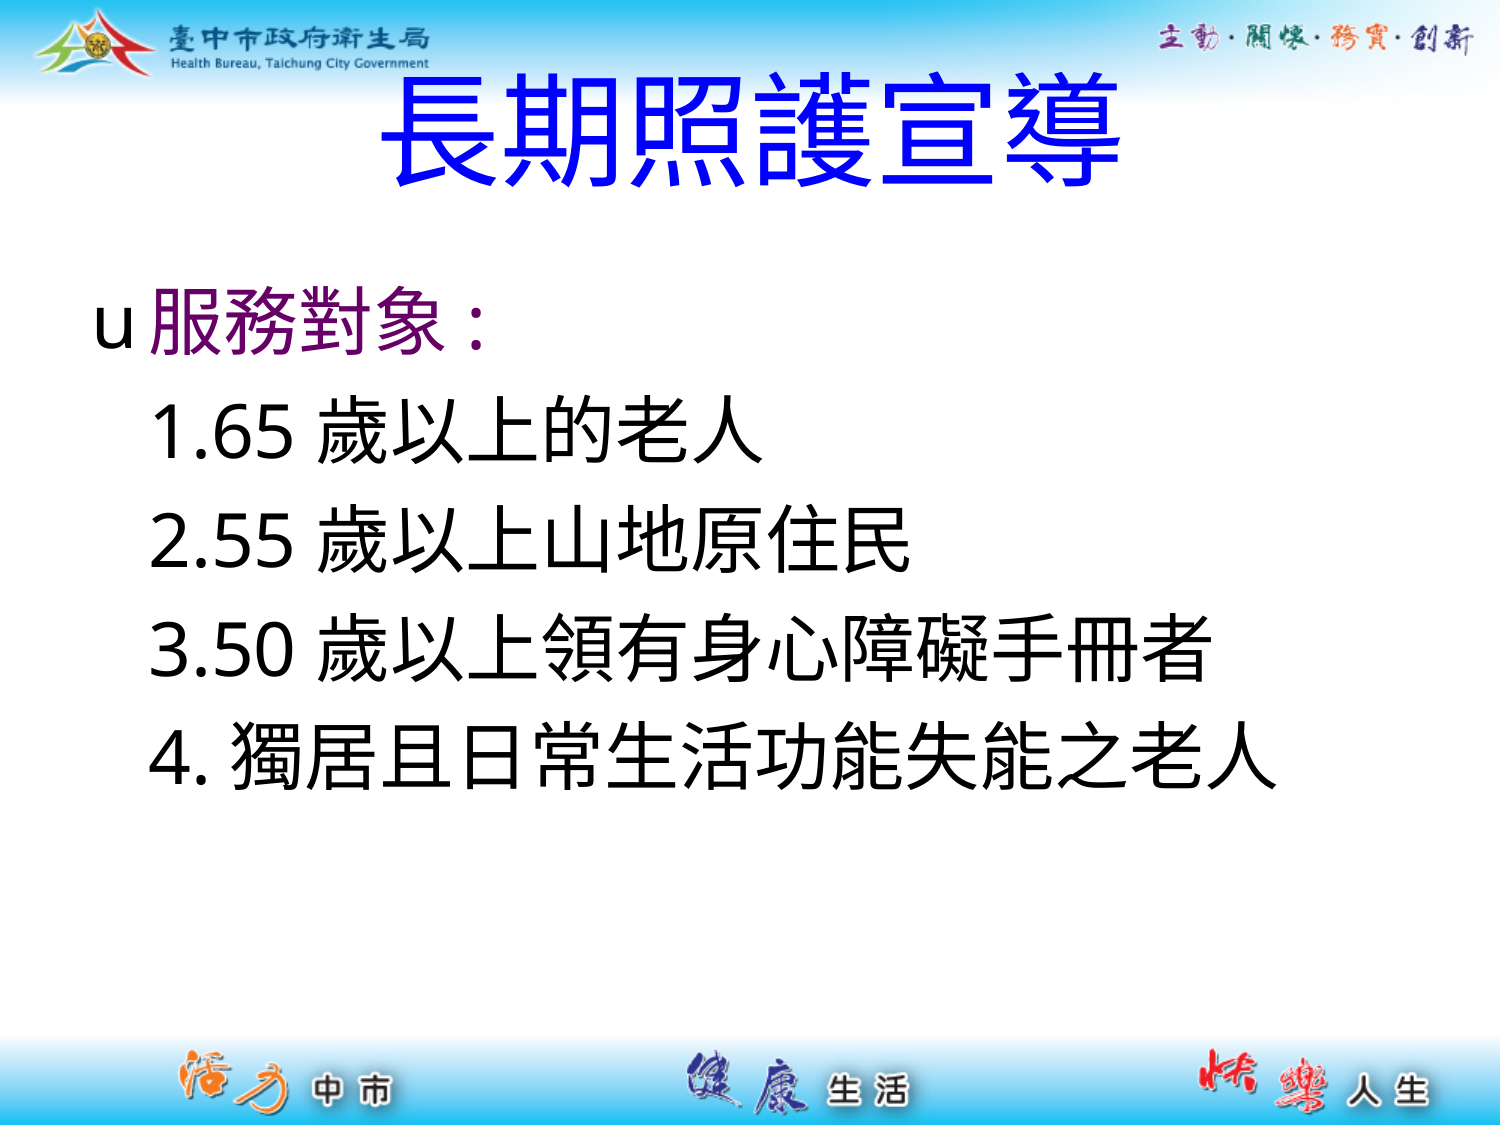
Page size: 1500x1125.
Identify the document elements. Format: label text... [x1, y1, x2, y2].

list 服務對象: 1.65歲以上的老人 2.55歲以上山地原住民 3.50歲以上領有身心障礙手冊者 4.獨居且日常生活功能失能之老人 [76, 267, 1427, 1010]
title 長期照護宣導 [75, 45, 1426, 233]
